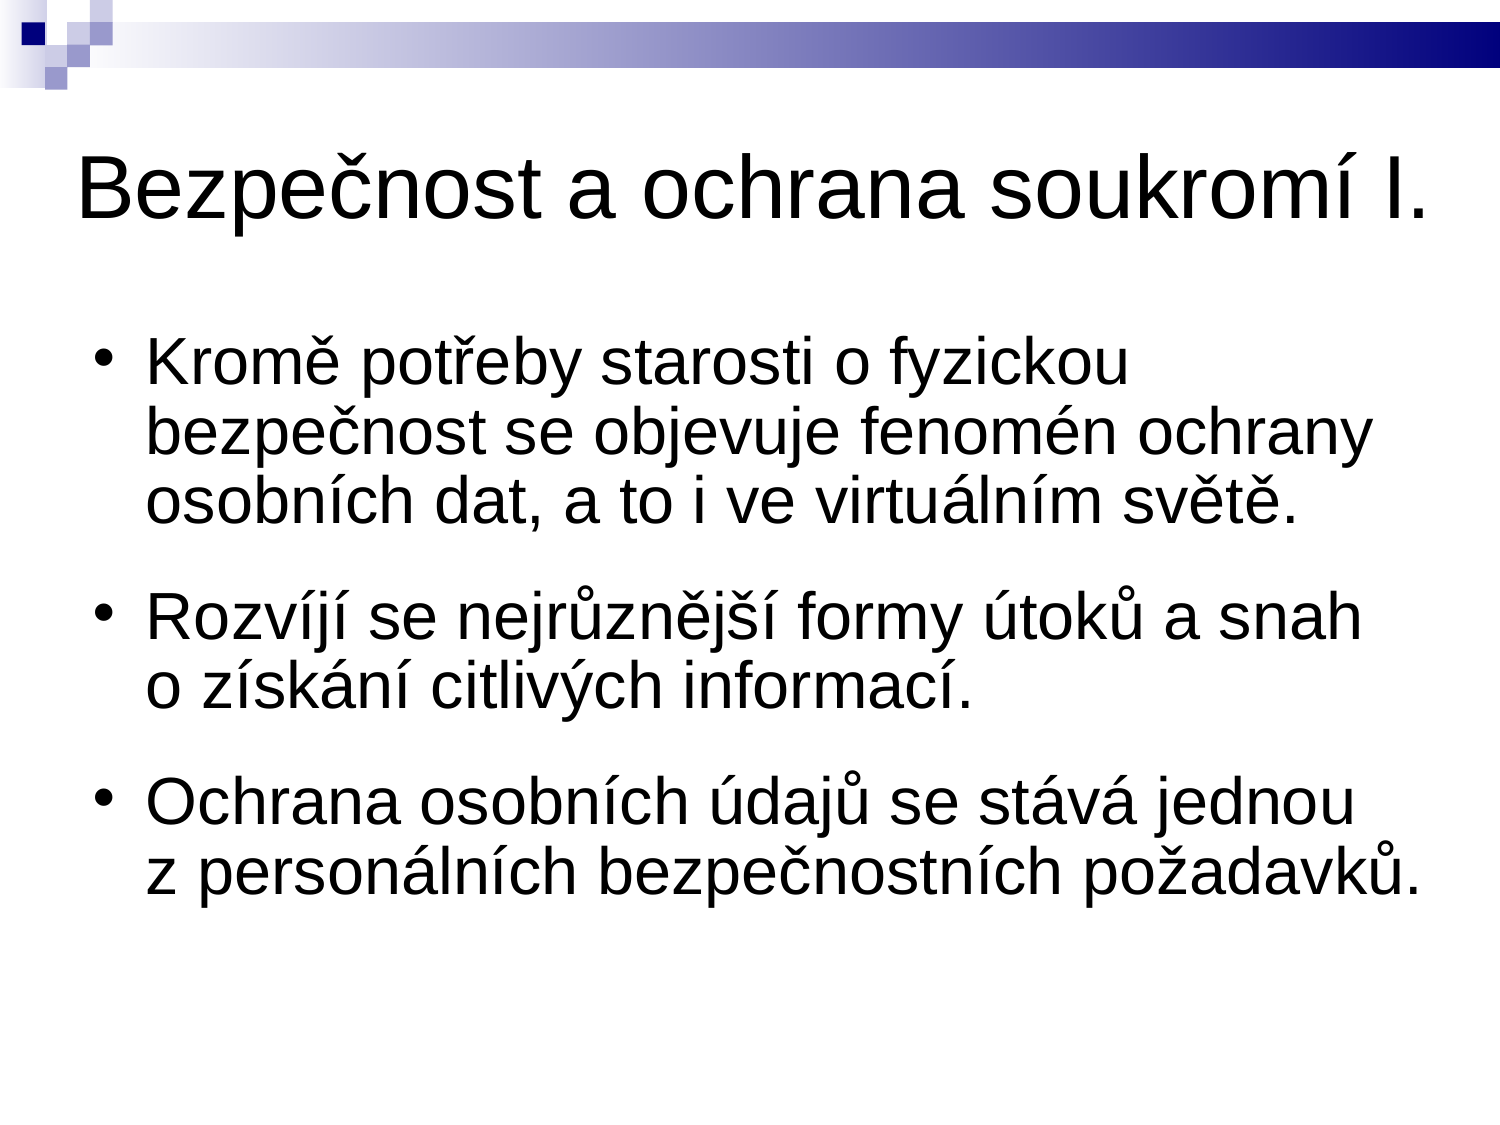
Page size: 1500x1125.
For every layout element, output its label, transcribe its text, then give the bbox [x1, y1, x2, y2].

list Kromě potřeby starosti o fyzickou bezpečnost se objevuje fenomén ochrany osobních dat, a to i ve virtuálním světě. Rozvíjí se nejrůznější formy útoků a snah o získání citlivých informací. Ochrana osobních údajů se stává jednou z personálních bezpečnostních požadavků. [75, 324, 1426, 950]
title Bezpečnost a ochrana soukromí I. [75, 75, 1454, 301]
